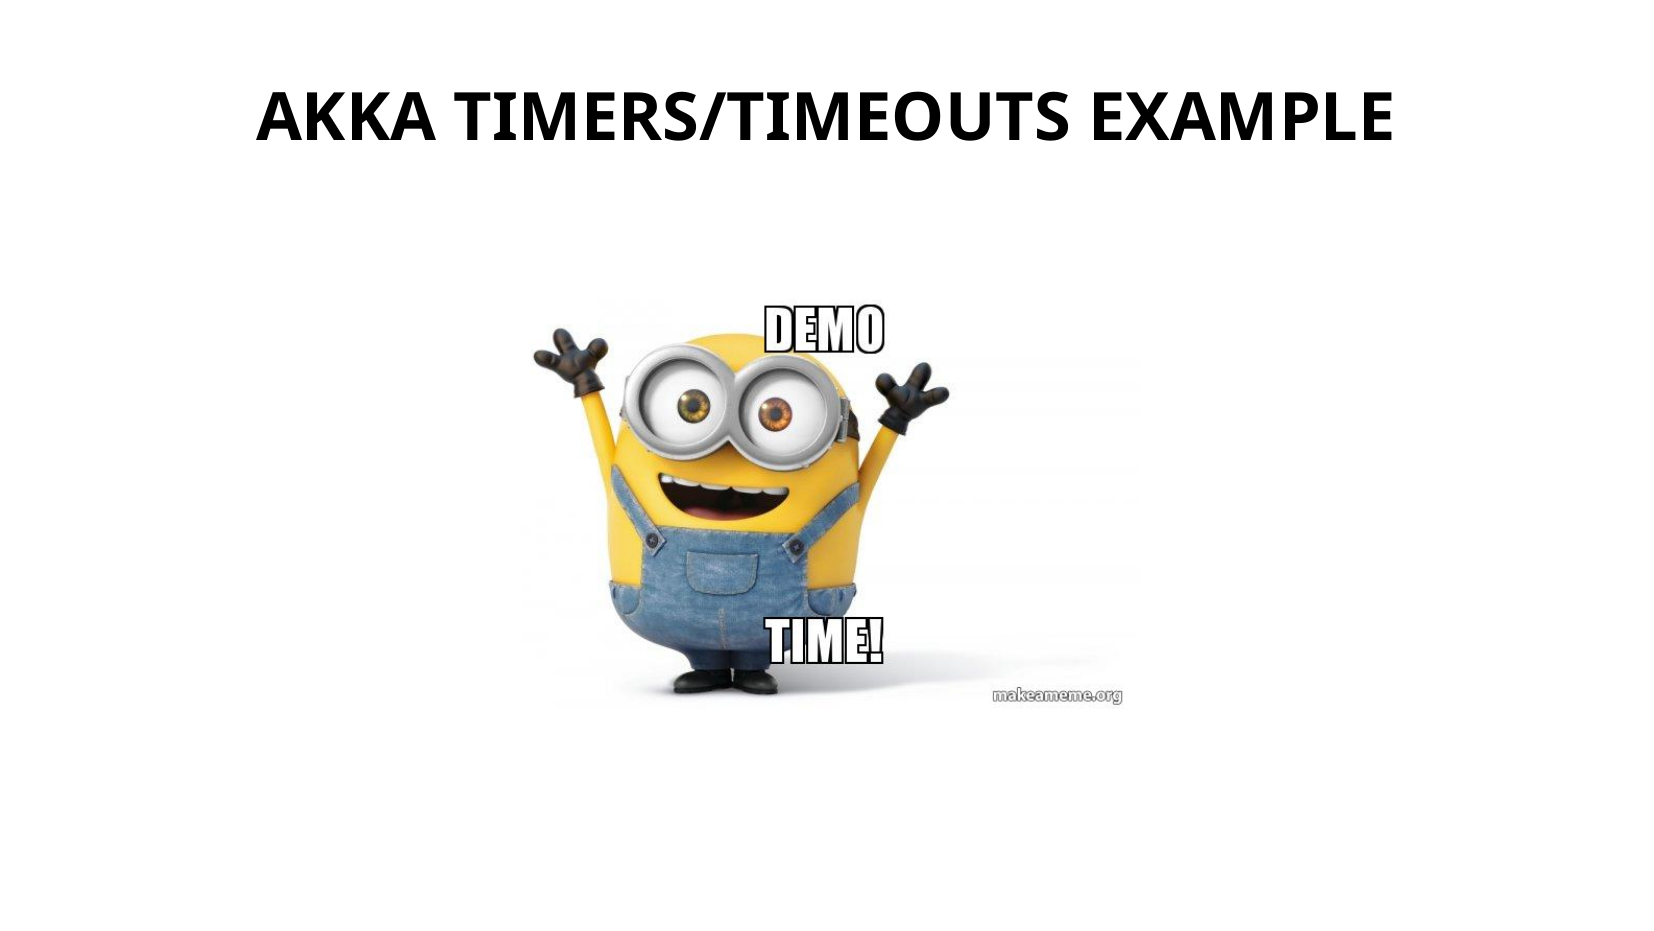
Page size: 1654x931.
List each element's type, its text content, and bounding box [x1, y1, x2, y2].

title AKKA TIMERS/TIMEOUTS EXAMPLE [82, 33, 1571, 196]
picture [514, 291, 1140, 710]
